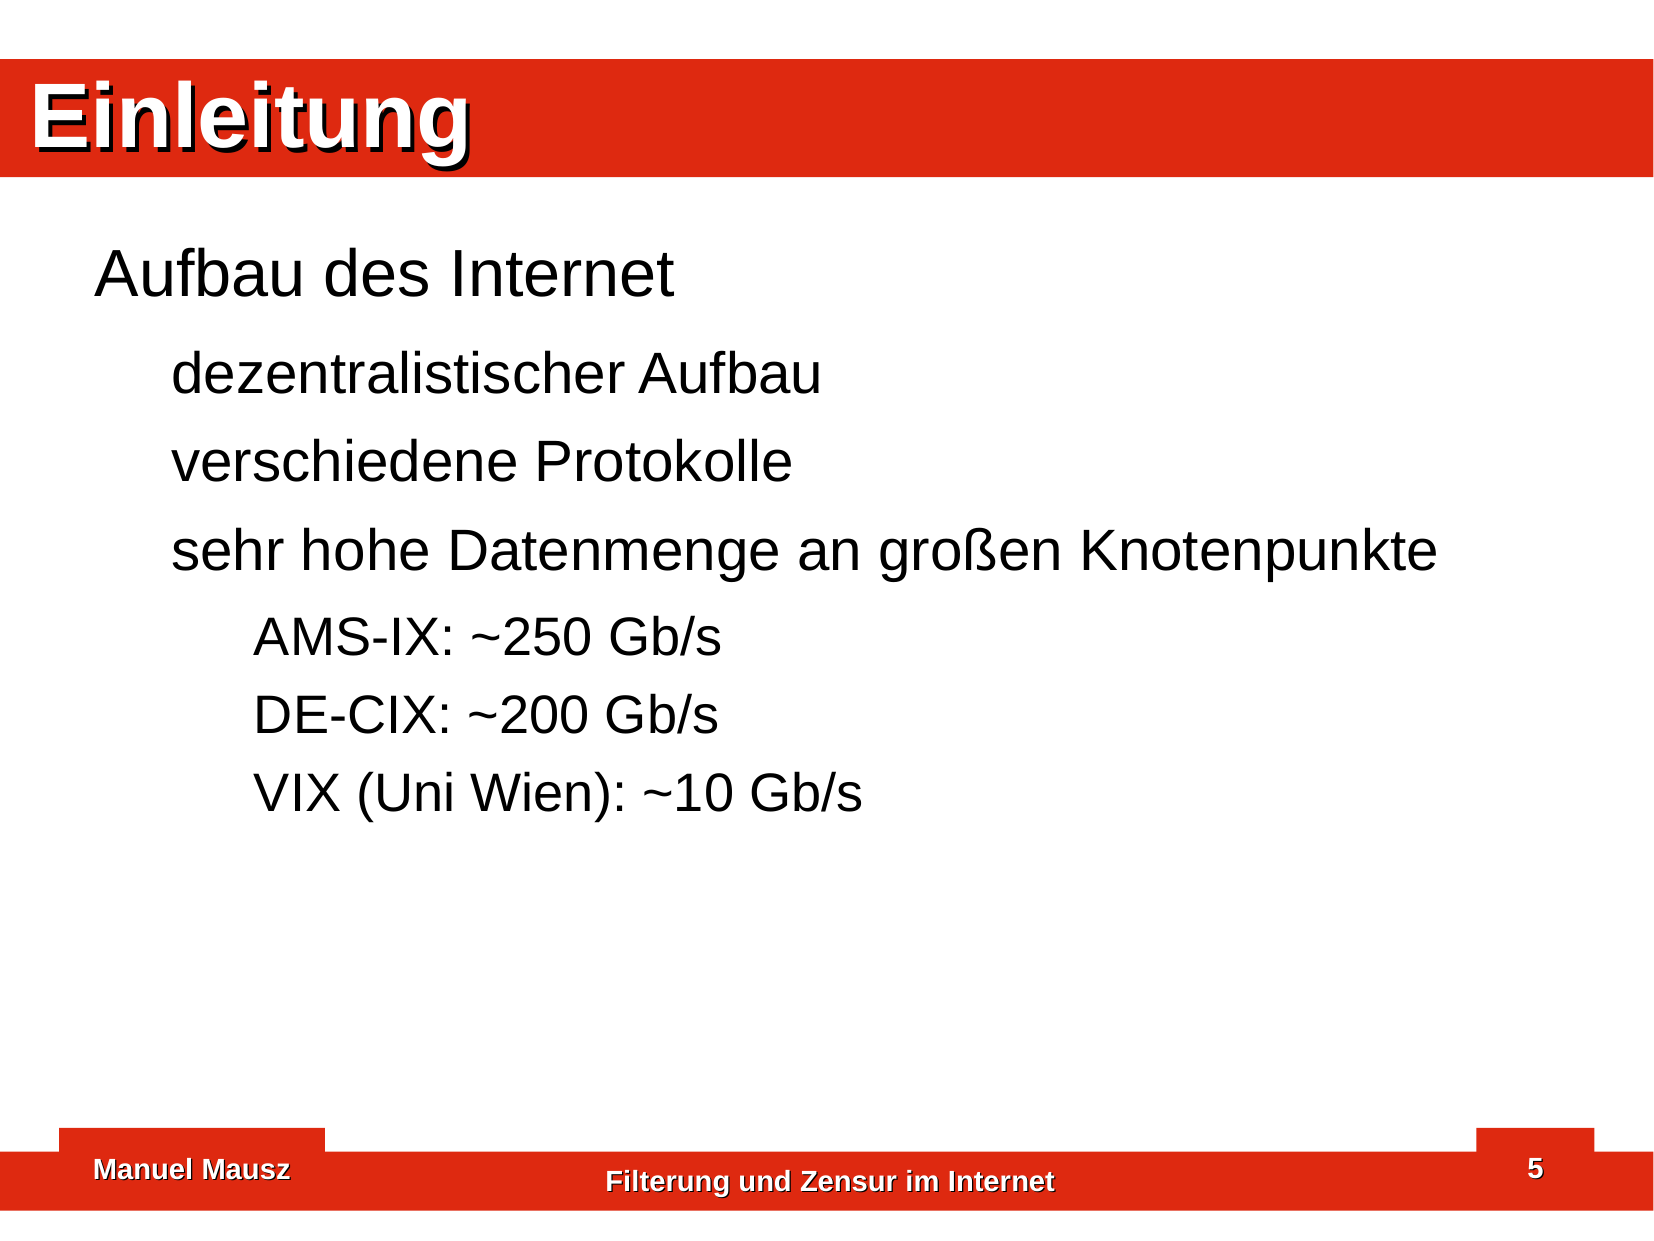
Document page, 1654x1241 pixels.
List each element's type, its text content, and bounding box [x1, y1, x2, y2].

title Einleitung [29, 64, 1625, 168]
list Aufbau des Internet dezentralistischer Aufbau verschiedene Protokolle sehr hohe Datenmenge an großen Knotenpunkte AMS-IX: ~250 Gb/s DE-CIX: ~200 Gb/s VIX (Uni Wien): ~10 Gb/s [76, 236, 1565, 1040]
